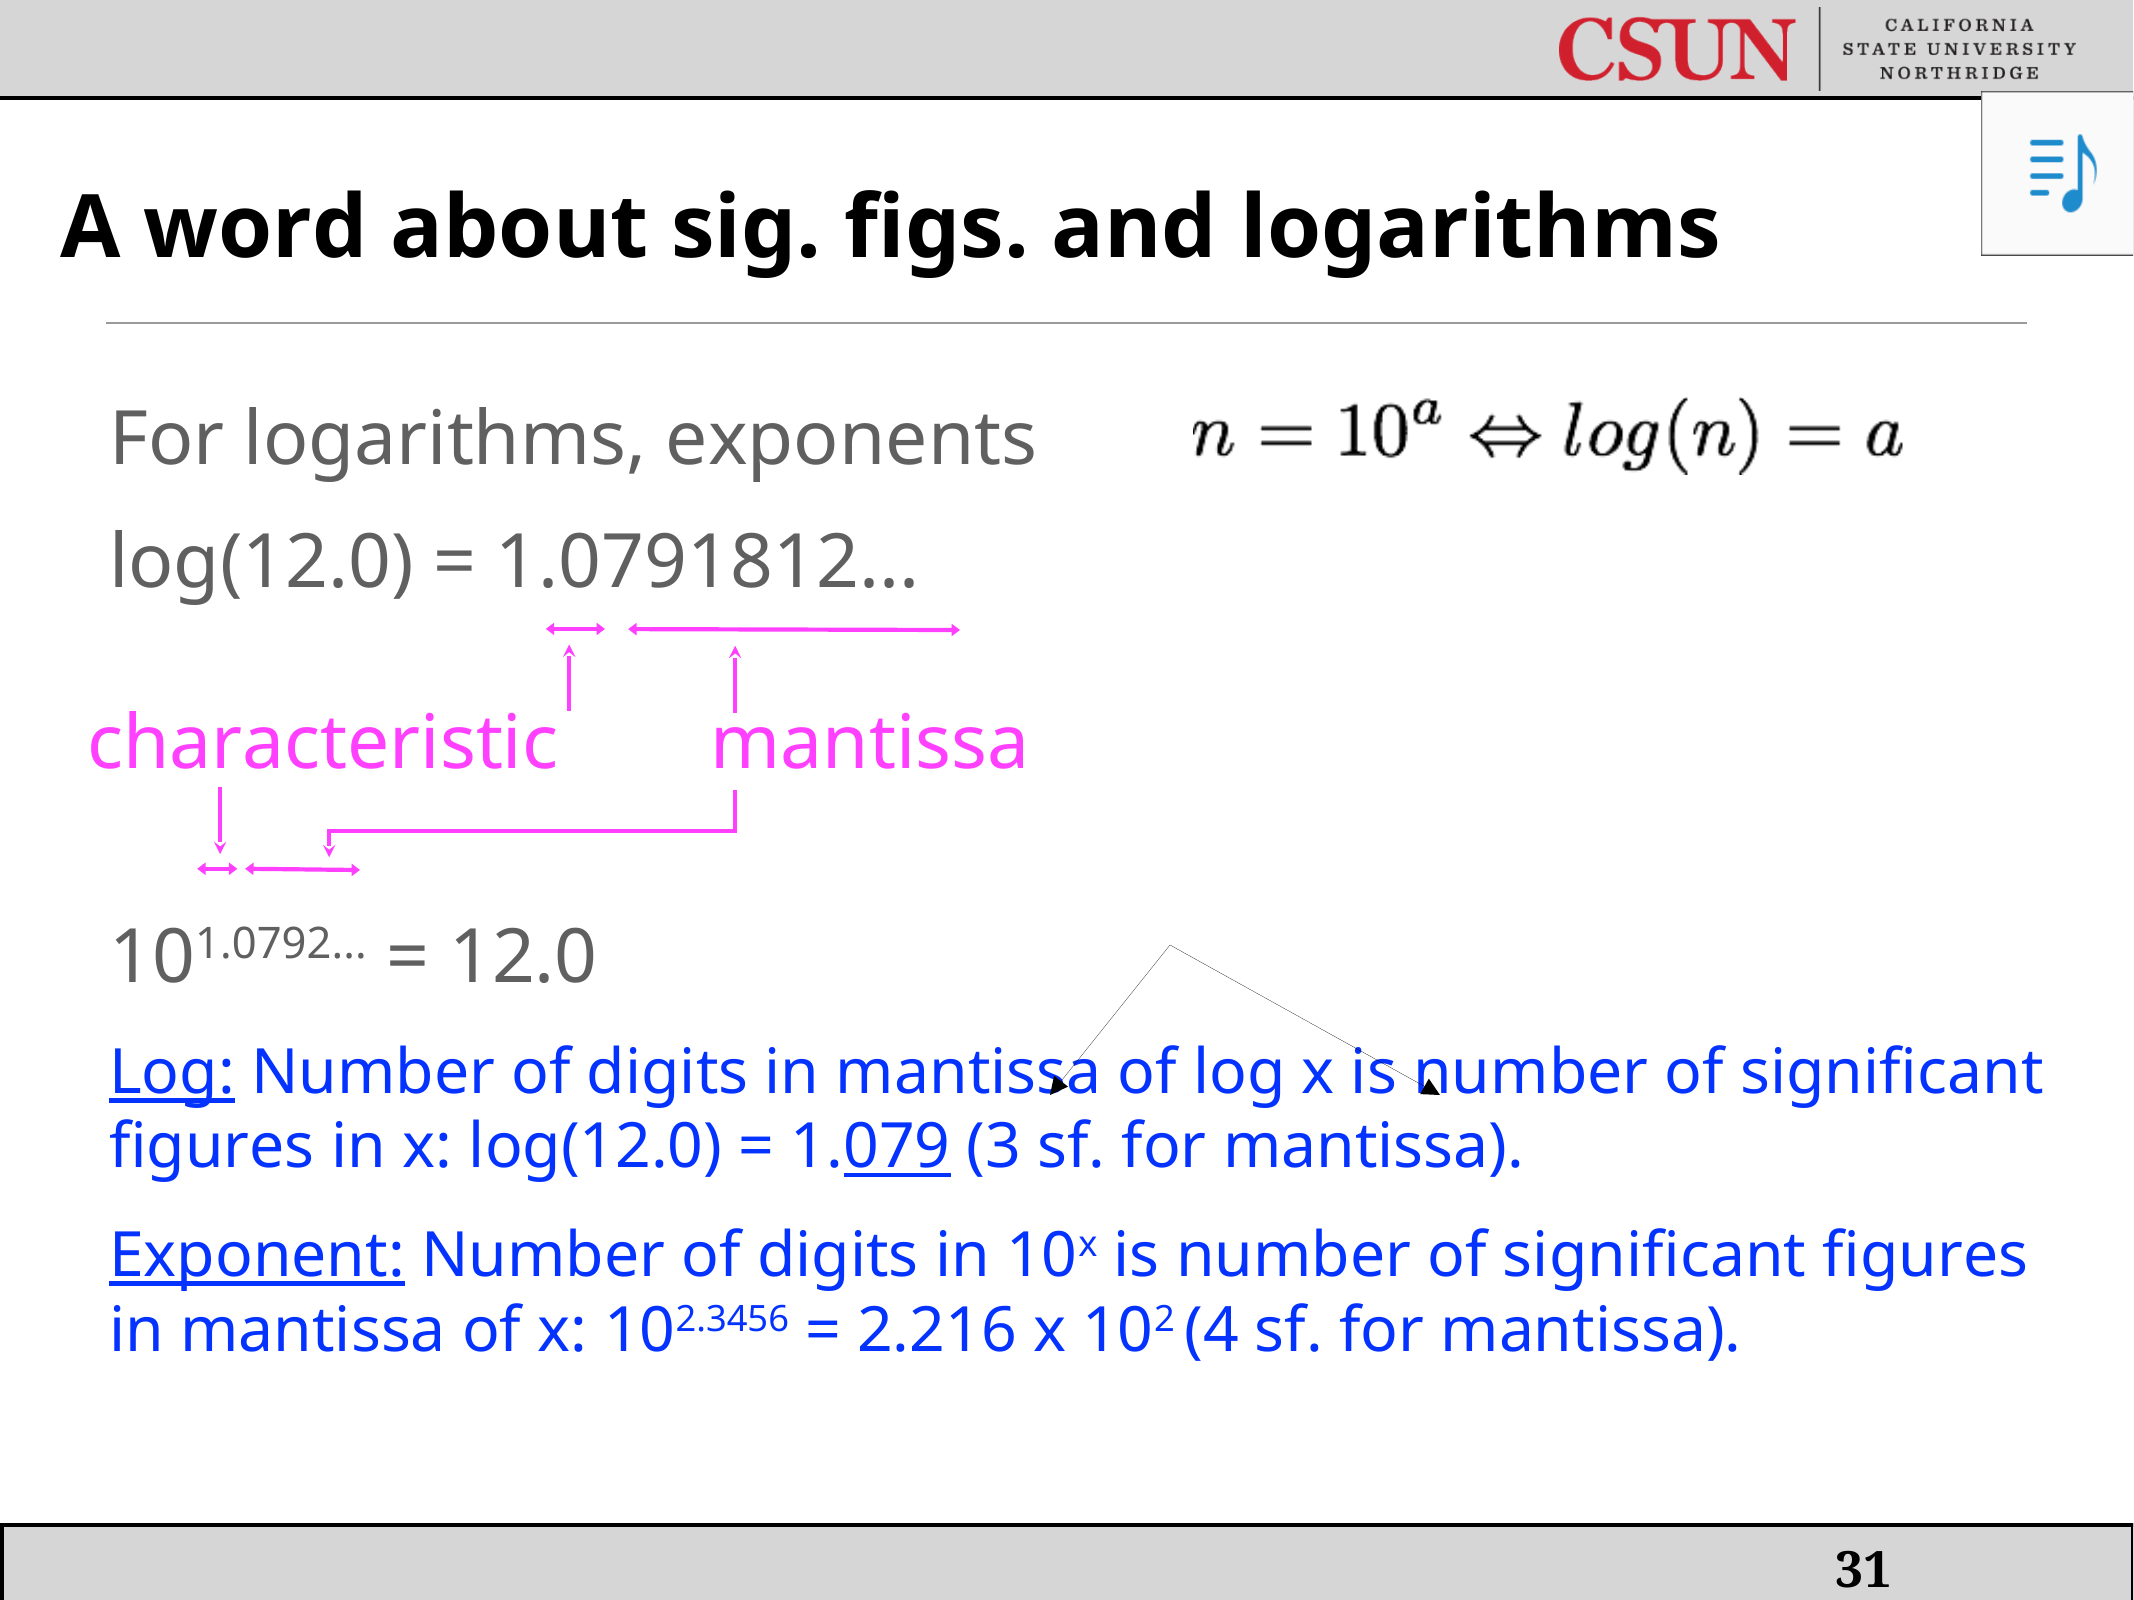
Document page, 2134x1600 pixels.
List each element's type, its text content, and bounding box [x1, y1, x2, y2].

list For logarithms, exponents log(12.0) = 1.0791812... 101.0792... = 12.0 Log: Number of digits in mantissa of log x is number of significant figures in x: log(12.0) = 1.079 (3 sf. for mantissa). Exponent: Number of digits in 10x is number of significant figures in mantissa of x: 102.3456 = 2.216 x 102 (4 sf. for mantissa). [60, 381, 2101, 1459]
picture [1193, 397, 1905, 475]
picture [1559, 7, 2076, 90]
title A word about sig. figs. and logarithms [52, 54, 1999, 284]
text_box characteristic [79, 684, 567, 792]
text_box mantissa [702, 684, 1039, 792]
text_box [1980, 90, 2134, 258]
